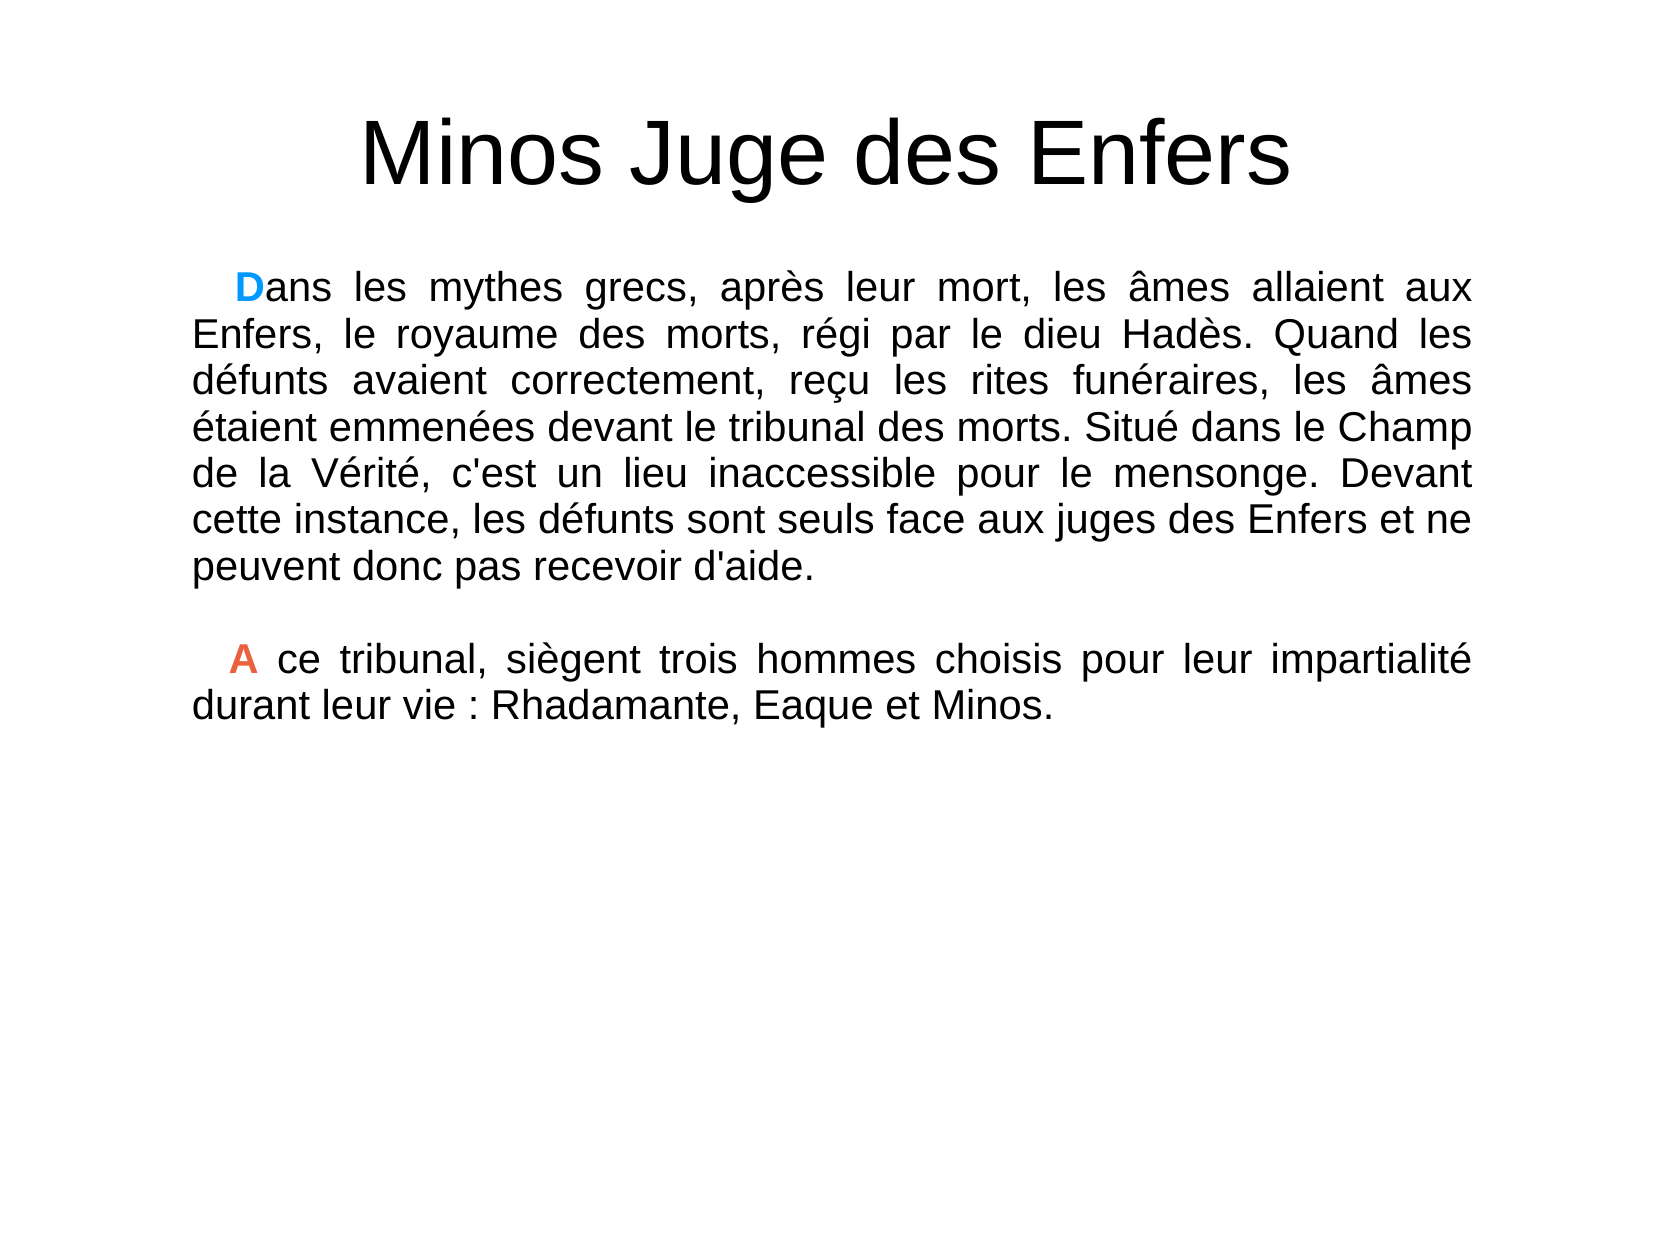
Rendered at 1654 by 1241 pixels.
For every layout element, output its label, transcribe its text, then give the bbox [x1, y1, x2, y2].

title Minos Juge des Enfers [82, 49, 1571, 257]
text_box Dans les mythes grecs, après leur mort, les âmes allaient aux Enfers, le royaume des morts, régi par le dieu Hadès. Quand les défunts avaient correctement, reçu les rites funéraires, les âmes étaient emmenées devant le tribunal des morts. Situé dans le Champ de la Vérité, c'est un lieu inaccessible pour le mensonge. Devant cette instance, les défunts sont seuls face aux juges des Enfers et ne peuvent donc pas recevoir d'aide. A ce tribunal, siègent trois hommes choisis pour leur impartialité durant leur vie : Rhadamante, Eaque et Minos. [177, 256, 1489, 826]
